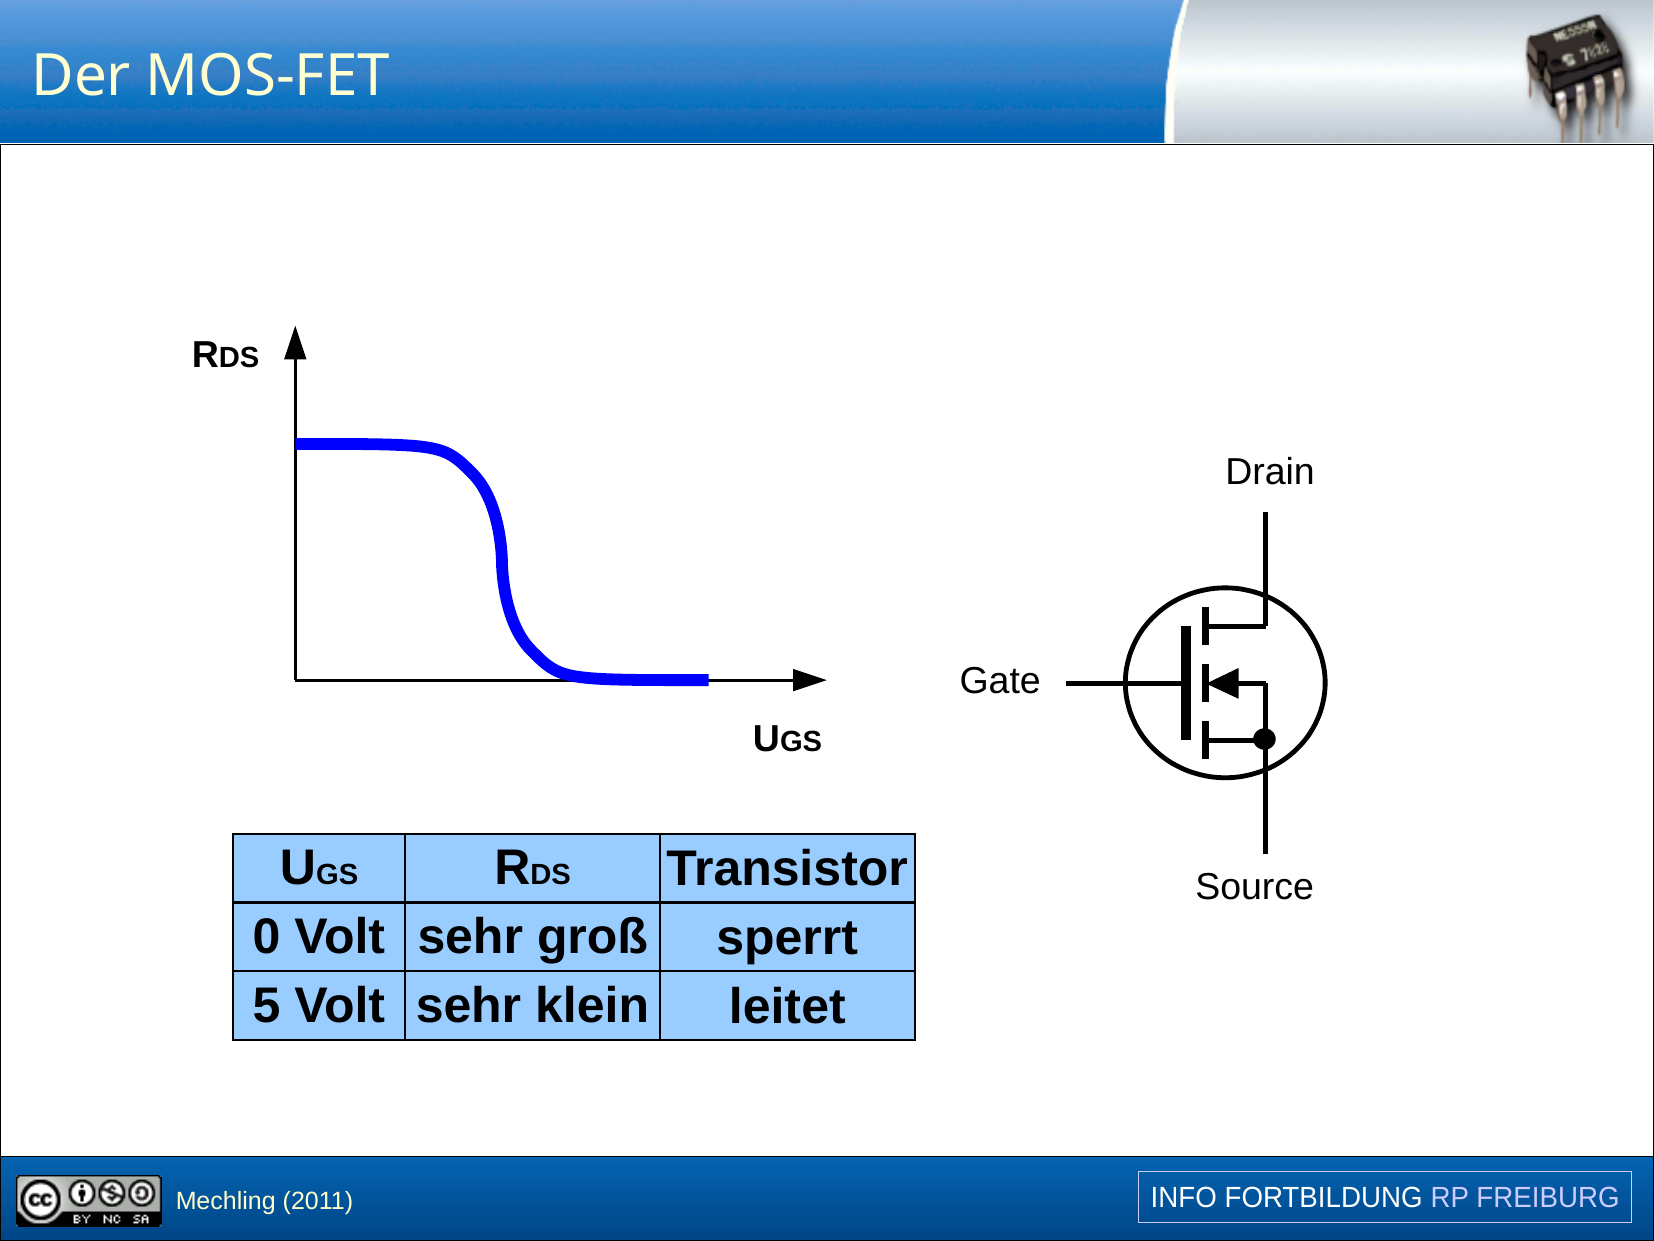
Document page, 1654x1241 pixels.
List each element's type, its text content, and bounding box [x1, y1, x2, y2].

picture [16, 1175, 162, 1227]
text_box RDS [177, 325, 296, 384]
table_cell leitet [661, 972, 914, 1039]
text_box Drain [1210, 442, 1330, 500]
table_cell 0 Volt [234, 904, 404, 970]
table_cell sperrt [661, 904, 914, 970]
picture [1062, 509, 1329, 857]
picture [0, 0, 1654, 143]
table_cell sehr klein [406, 972, 659, 1039]
table_header UGS [234, 835, 404, 901]
text_box Source [1180, 858, 1329, 916]
table_cell sehr groß [406, 904, 659, 970]
title Der MOS-FET [31, 34, 1151, 112]
table_cell 5 Volt [234, 972, 404, 1039]
table_header Transistor [661, 835, 914, 901]
table_header RDS [406, 835, 659, 901]
text_box UGS [738, 709, 886, 768]
text_box Gate [944, 651, 1056, 709]
